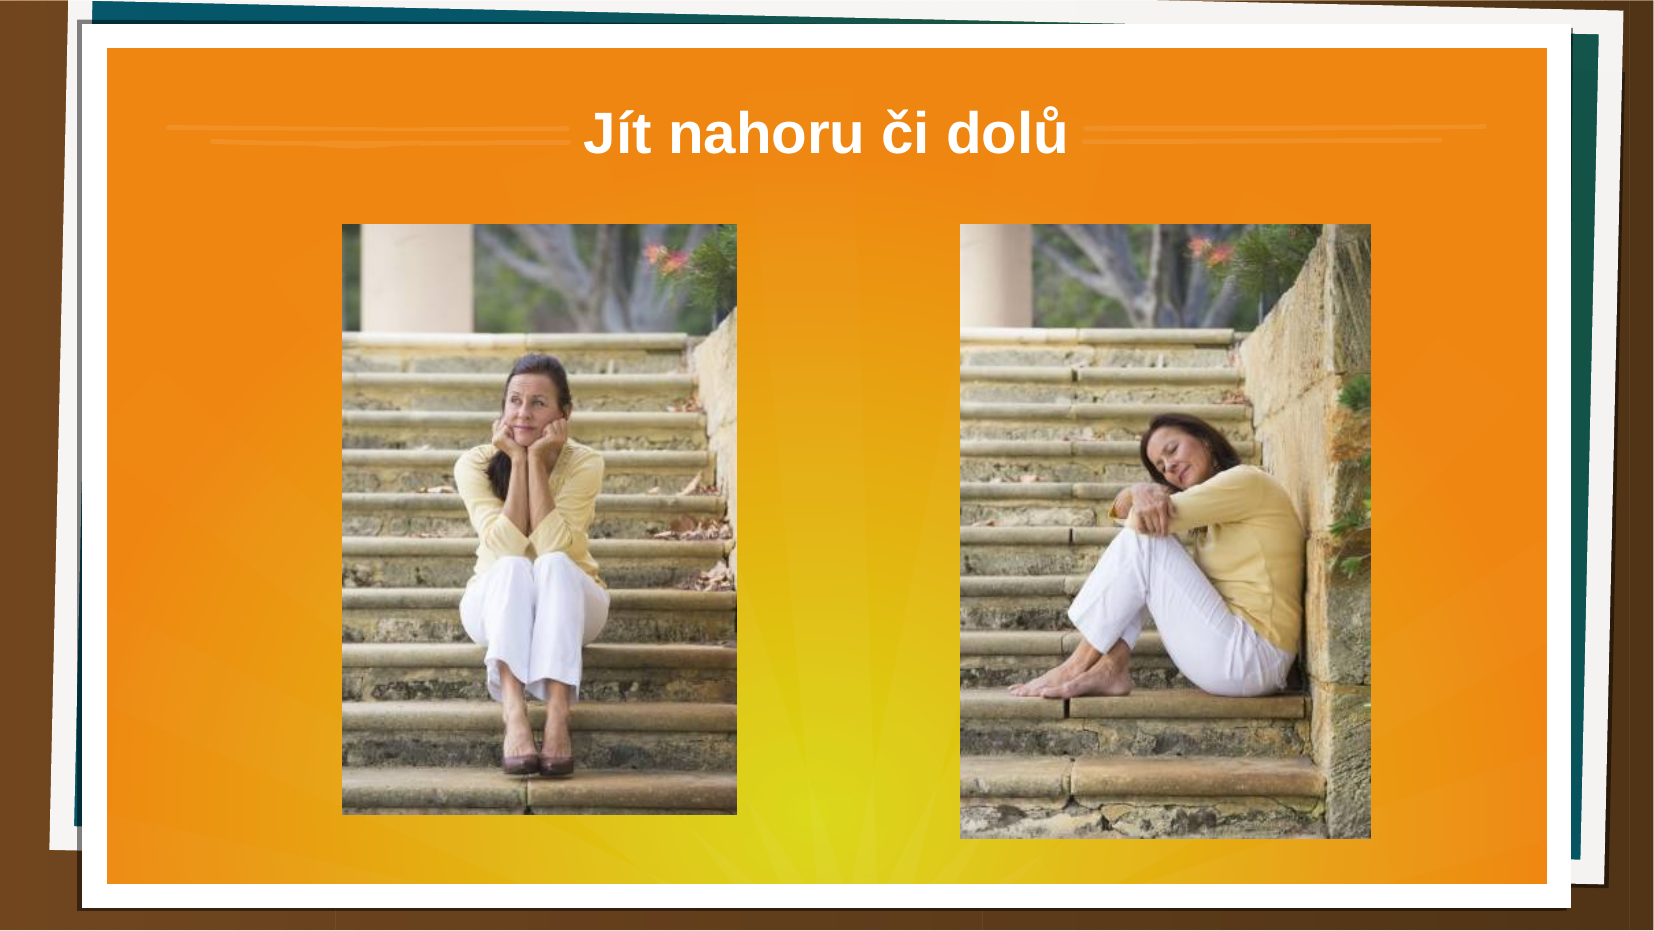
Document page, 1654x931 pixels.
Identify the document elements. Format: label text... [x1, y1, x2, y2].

picture [960, 224, 1371, 839]
title Jít nahoru či dolů [566, 59, 1087, 207]
picture [342, 224, 737, 815]
